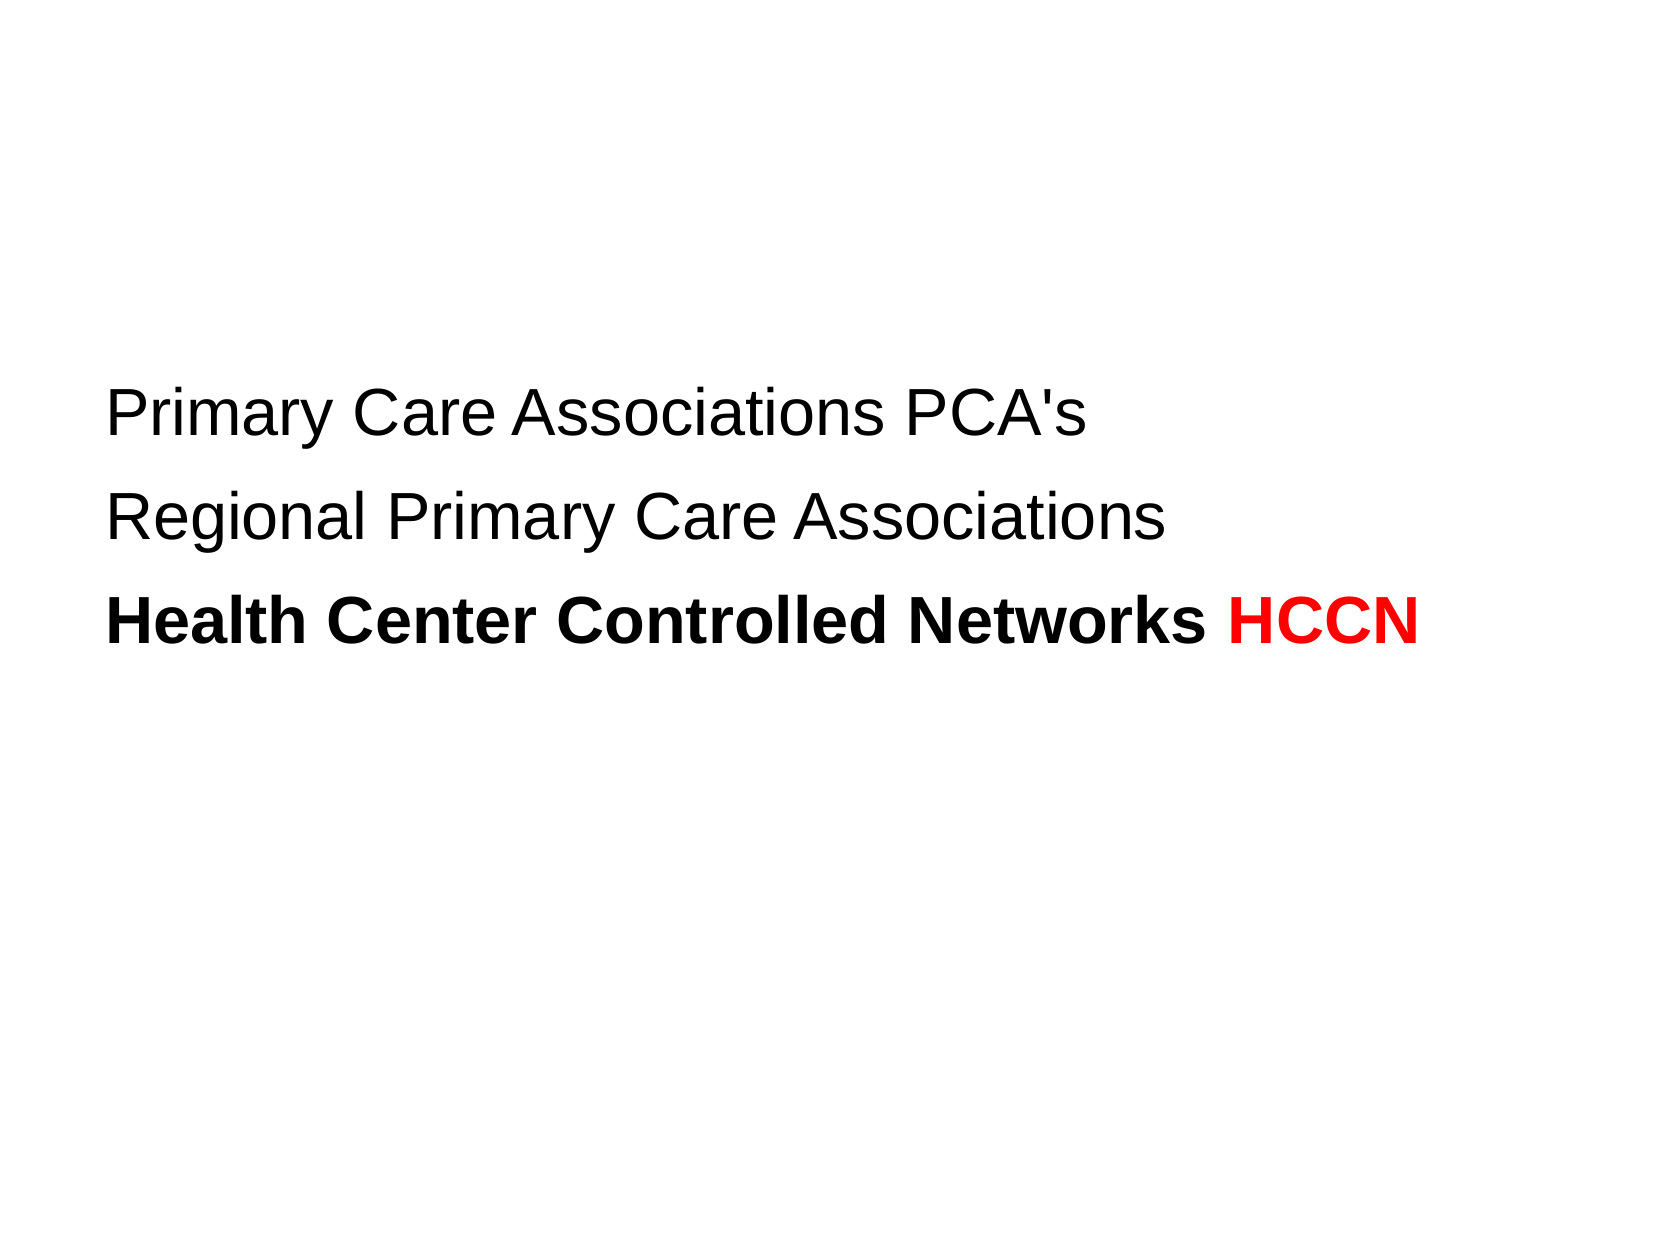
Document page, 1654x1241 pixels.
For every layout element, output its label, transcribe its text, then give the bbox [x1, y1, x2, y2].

list Primary Care Associations PCA's Regional Primary Care Associations Health Center Controlled Networks HCCN [87, 375, 1576, 1088]
